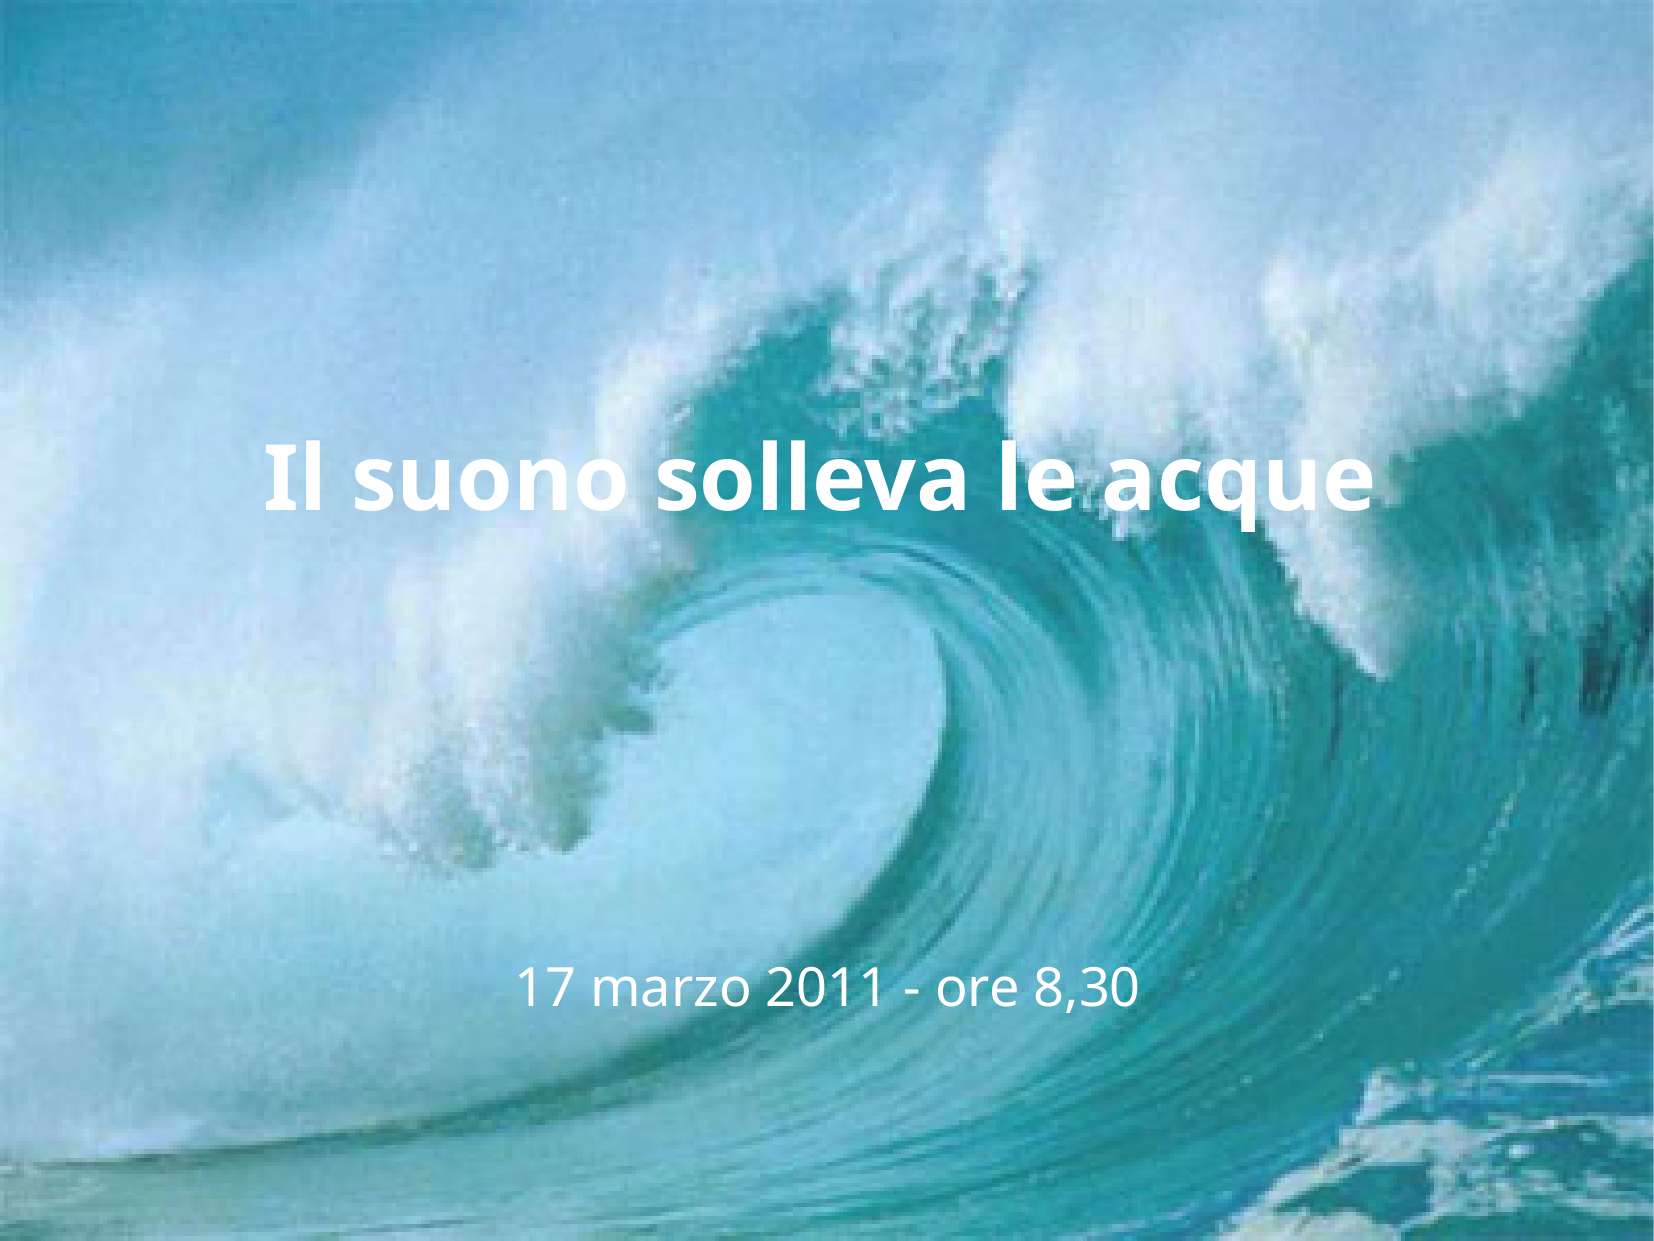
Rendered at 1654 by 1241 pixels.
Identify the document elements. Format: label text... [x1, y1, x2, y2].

picture [0, 0, 1654, 1241]
title Il suono solleva le acque 17 marzo 2011 - ore 8,30 [76, 419, 1565, 1015]
